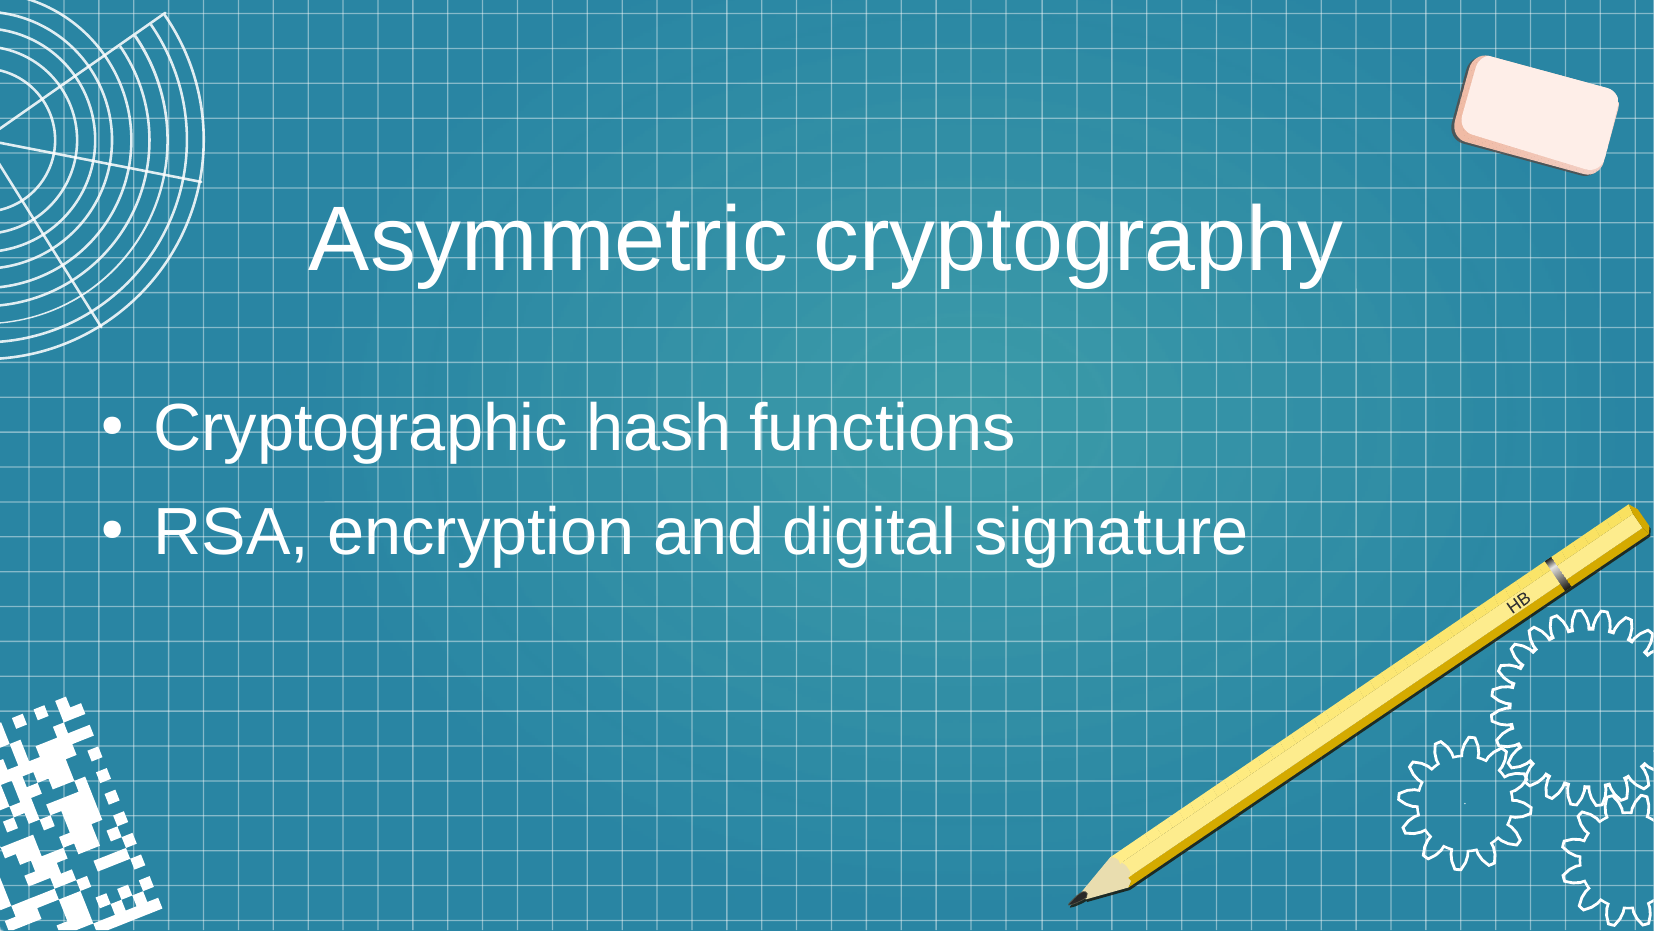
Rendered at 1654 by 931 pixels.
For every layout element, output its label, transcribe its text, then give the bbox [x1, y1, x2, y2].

list Cryptographic hash functions RSA, encryption and digital signature [82, 389, 1571, 842]
title Asymmetric cryptography [82, 132, 1571, 346]
